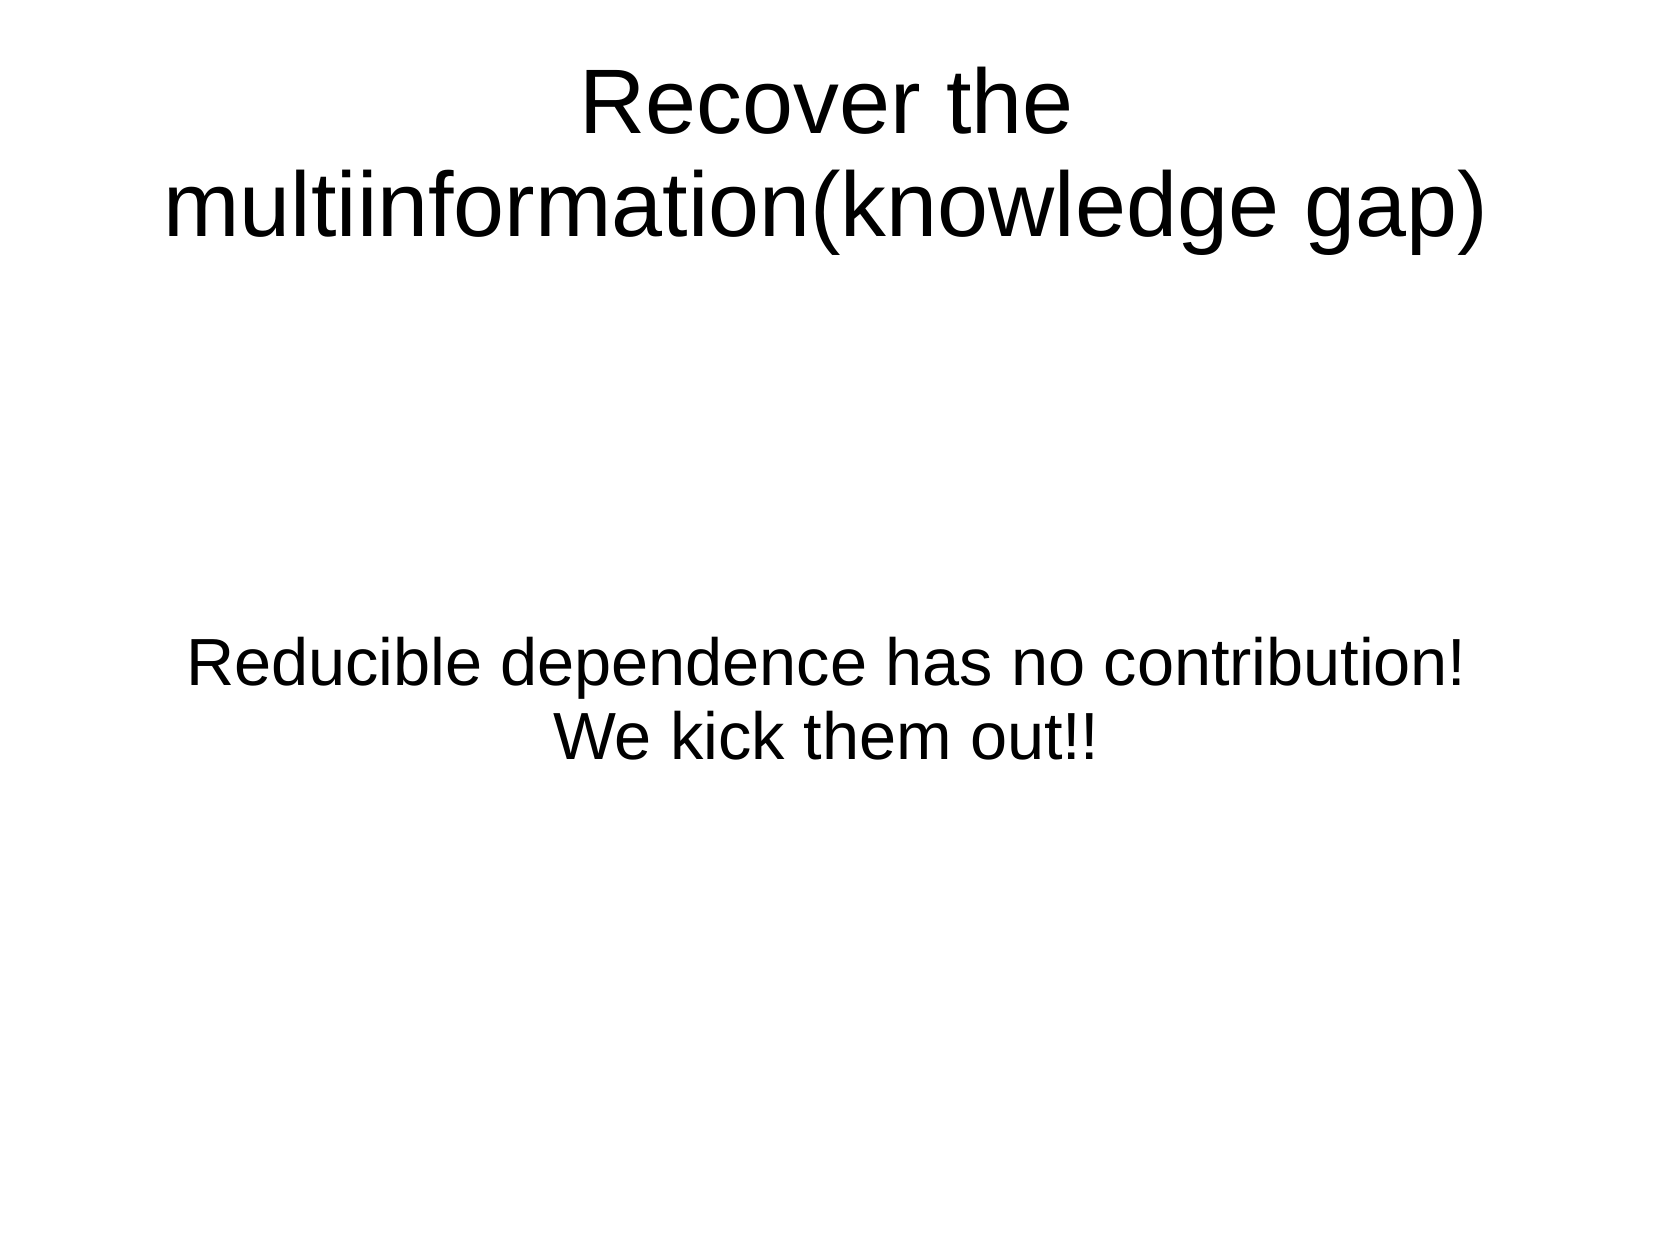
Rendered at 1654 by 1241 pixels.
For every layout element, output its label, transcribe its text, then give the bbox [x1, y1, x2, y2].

title Recover the multiinformation(knowledge gap) [82, 39, 1571, 267]
subtitle Reducible dependence has no contribution! We kick them out!! [82, 297, 1571, 1102]
